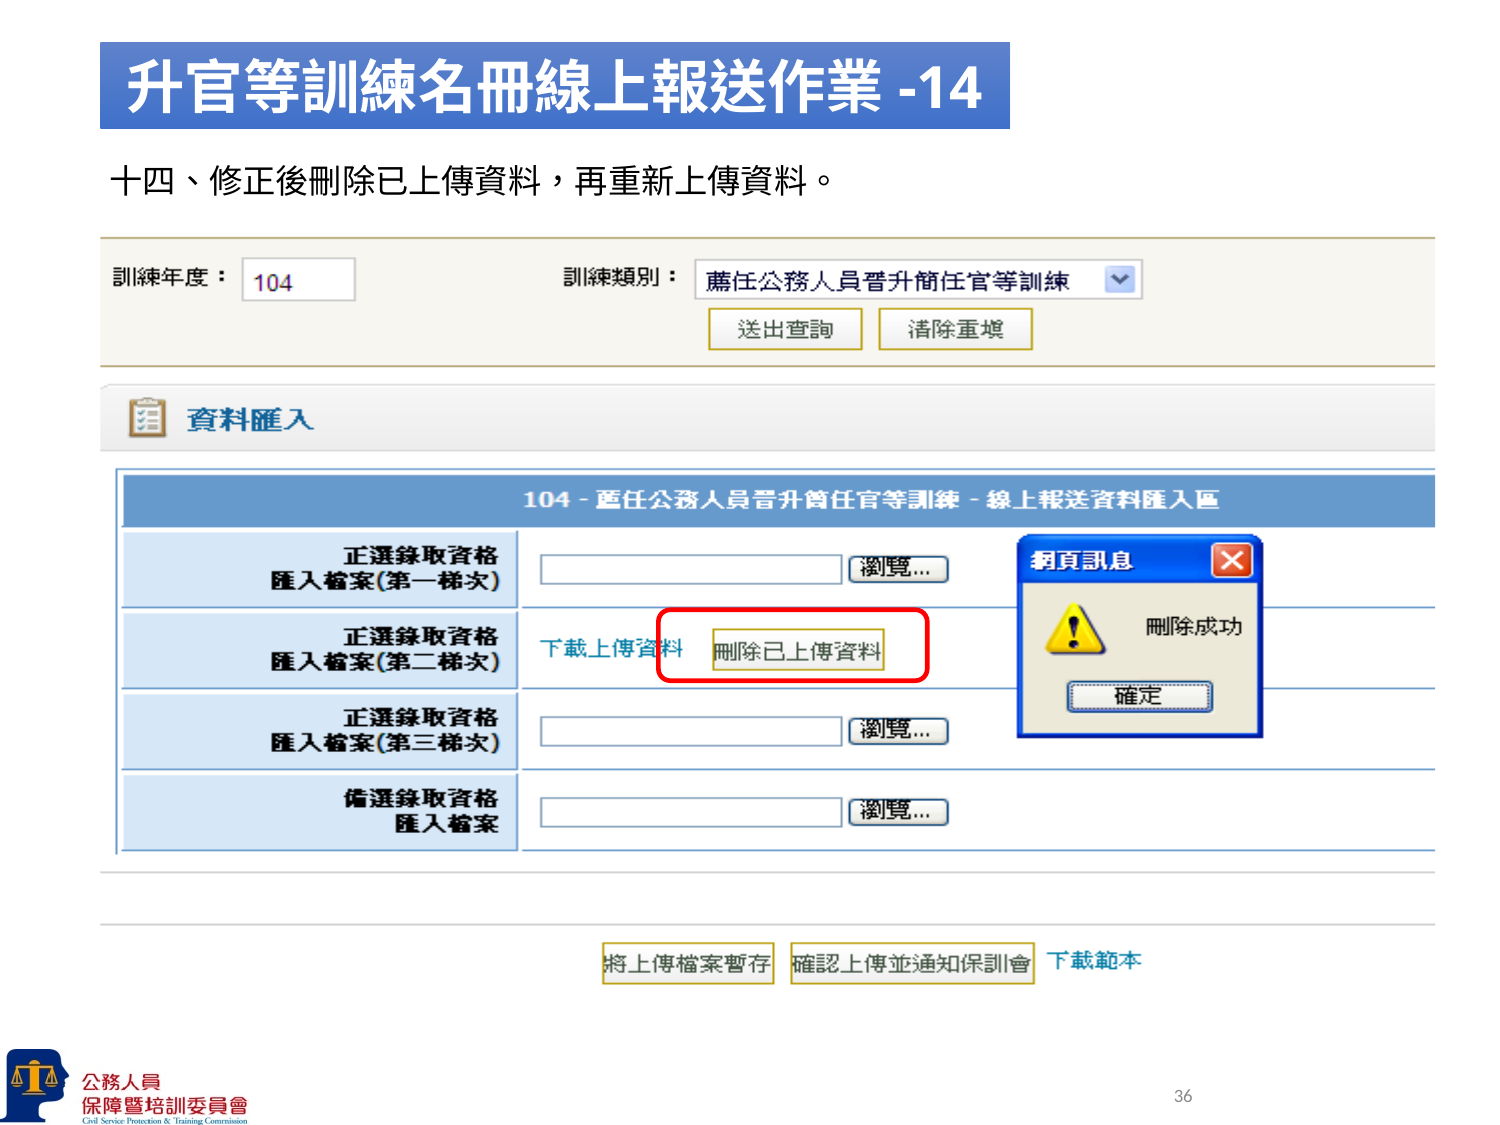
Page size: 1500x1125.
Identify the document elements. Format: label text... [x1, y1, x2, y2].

text_box 升官等訓練名冊線上報送作業-14 [100, 42, 1010, 129]
text_box 40 [1158, 1065, 1497, 1125]
picture [100, 219, 1436, 1000]
text_box 十四、修正後刪除已上傳資料，再重新上傳資料。 [94, 151, 845, 208]
